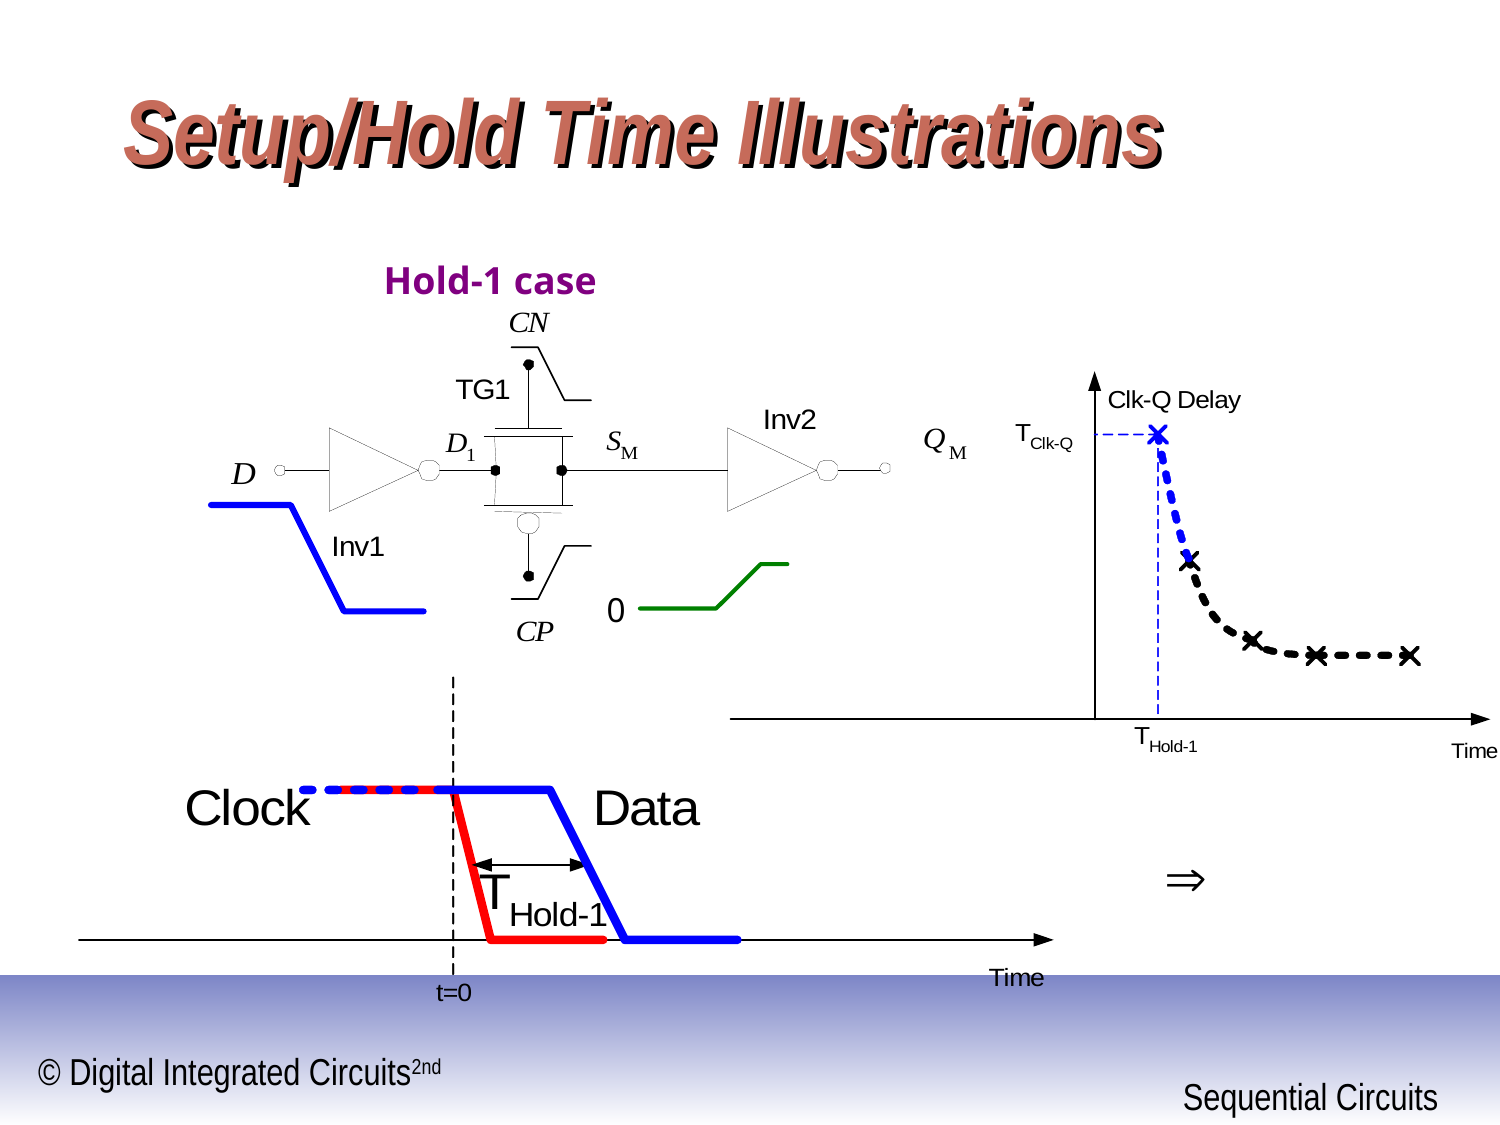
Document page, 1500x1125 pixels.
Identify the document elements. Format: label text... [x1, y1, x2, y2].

title Setup/Hold Time Illustrations [108, 65, 1384, 190]
chart [75, 297, 1500, 1012]
text_box Hold-1 case [49, 249, 931, 311]
text_box 0 [591, 581, 641, 638]
chart [1157, 856, 1226, 911]
